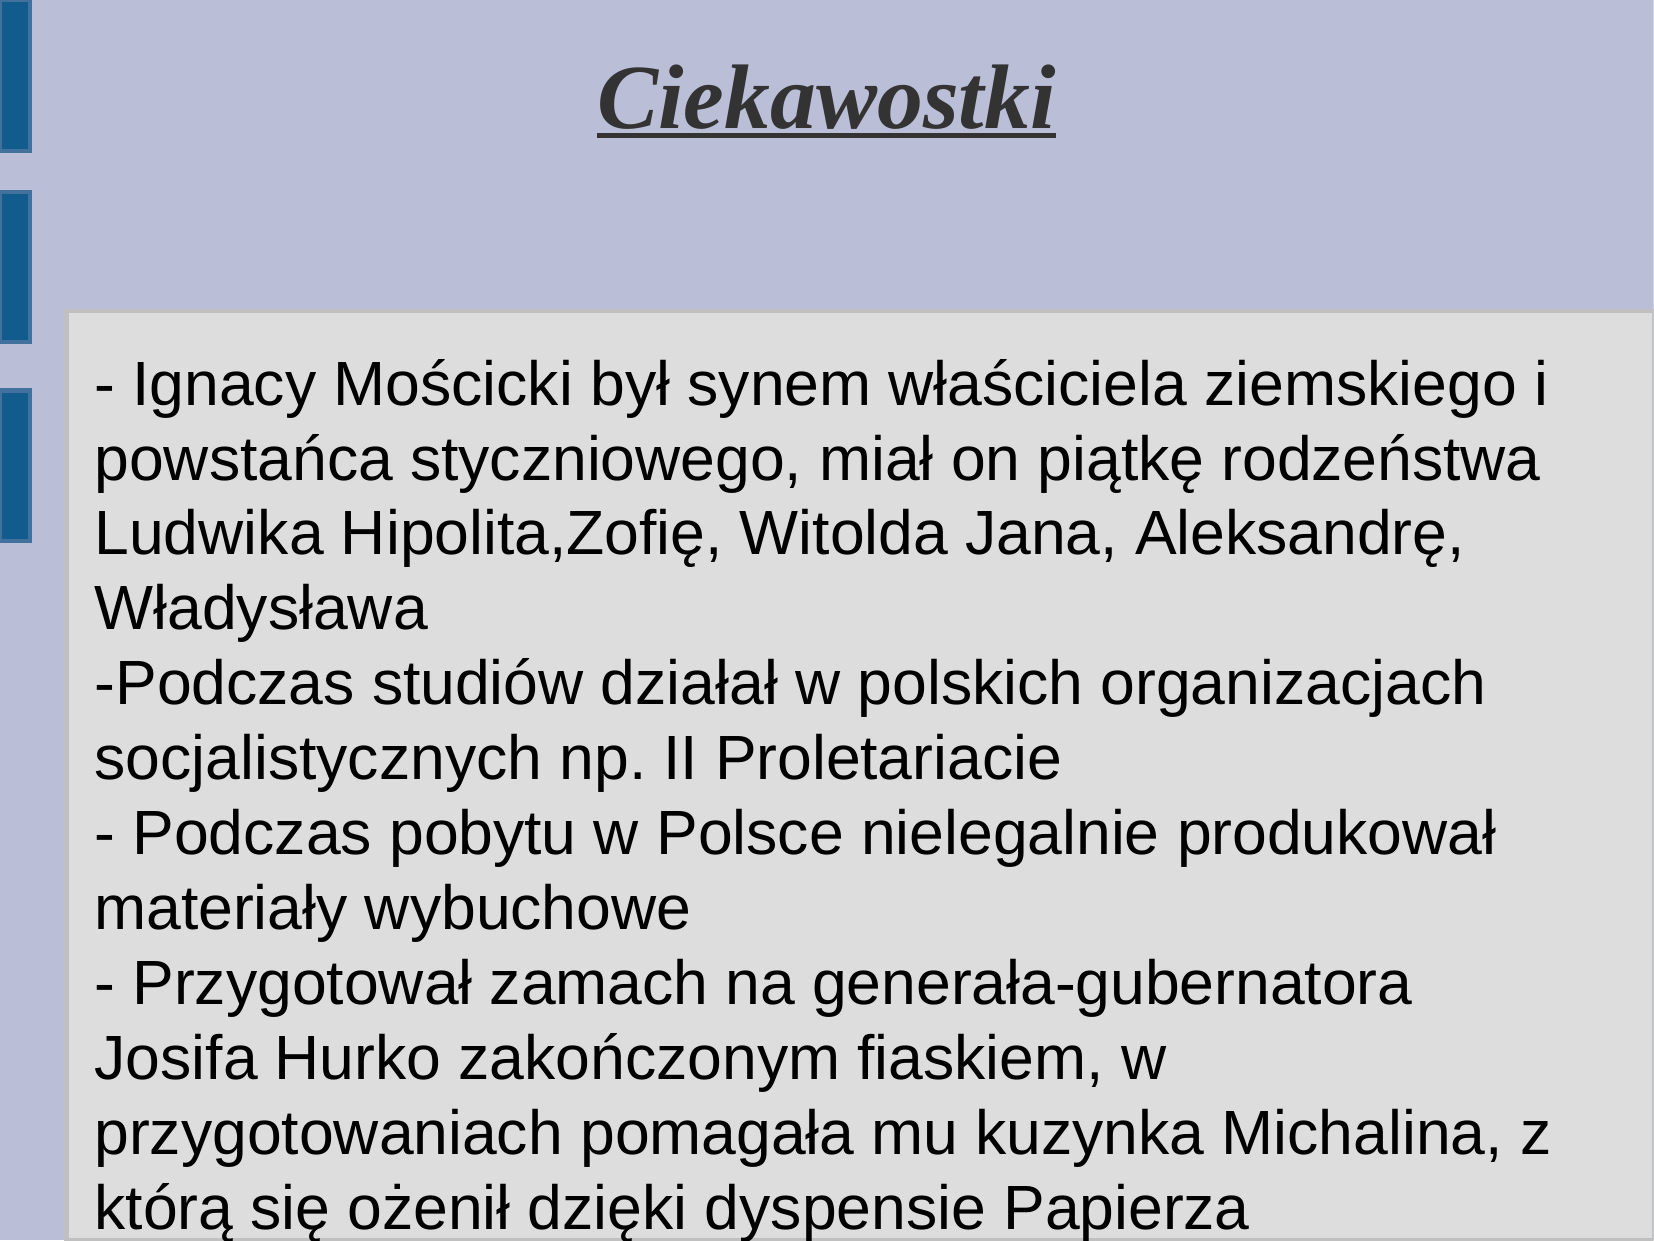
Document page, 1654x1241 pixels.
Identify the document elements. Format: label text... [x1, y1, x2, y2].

title Ciekawostki [82, 0, 1571, 219]
list - Ignacy Mościcki był synem właściciela ziemskiego i powstańca styczniowego, miał on piątkę rodzeństwa Ludwika Hipolita,Zofię, Witolda Jana, Aleksandrę, Władysława -Podczas studiów działał w polskich organizacjach socjalistycznych np. II Proletariacie - Podczas pobytu w Polsce nielegalnie produkował materiały wybuchowe - Przygotował zamach na generała-gubernatora Josifa Hurko zakończonym fiaskiem, w przygotowaniach pomagała mu kuzynka Michalina, z którą się ożenił dzięki dyspensie Papierza [94, 342, 1583, 1241]
